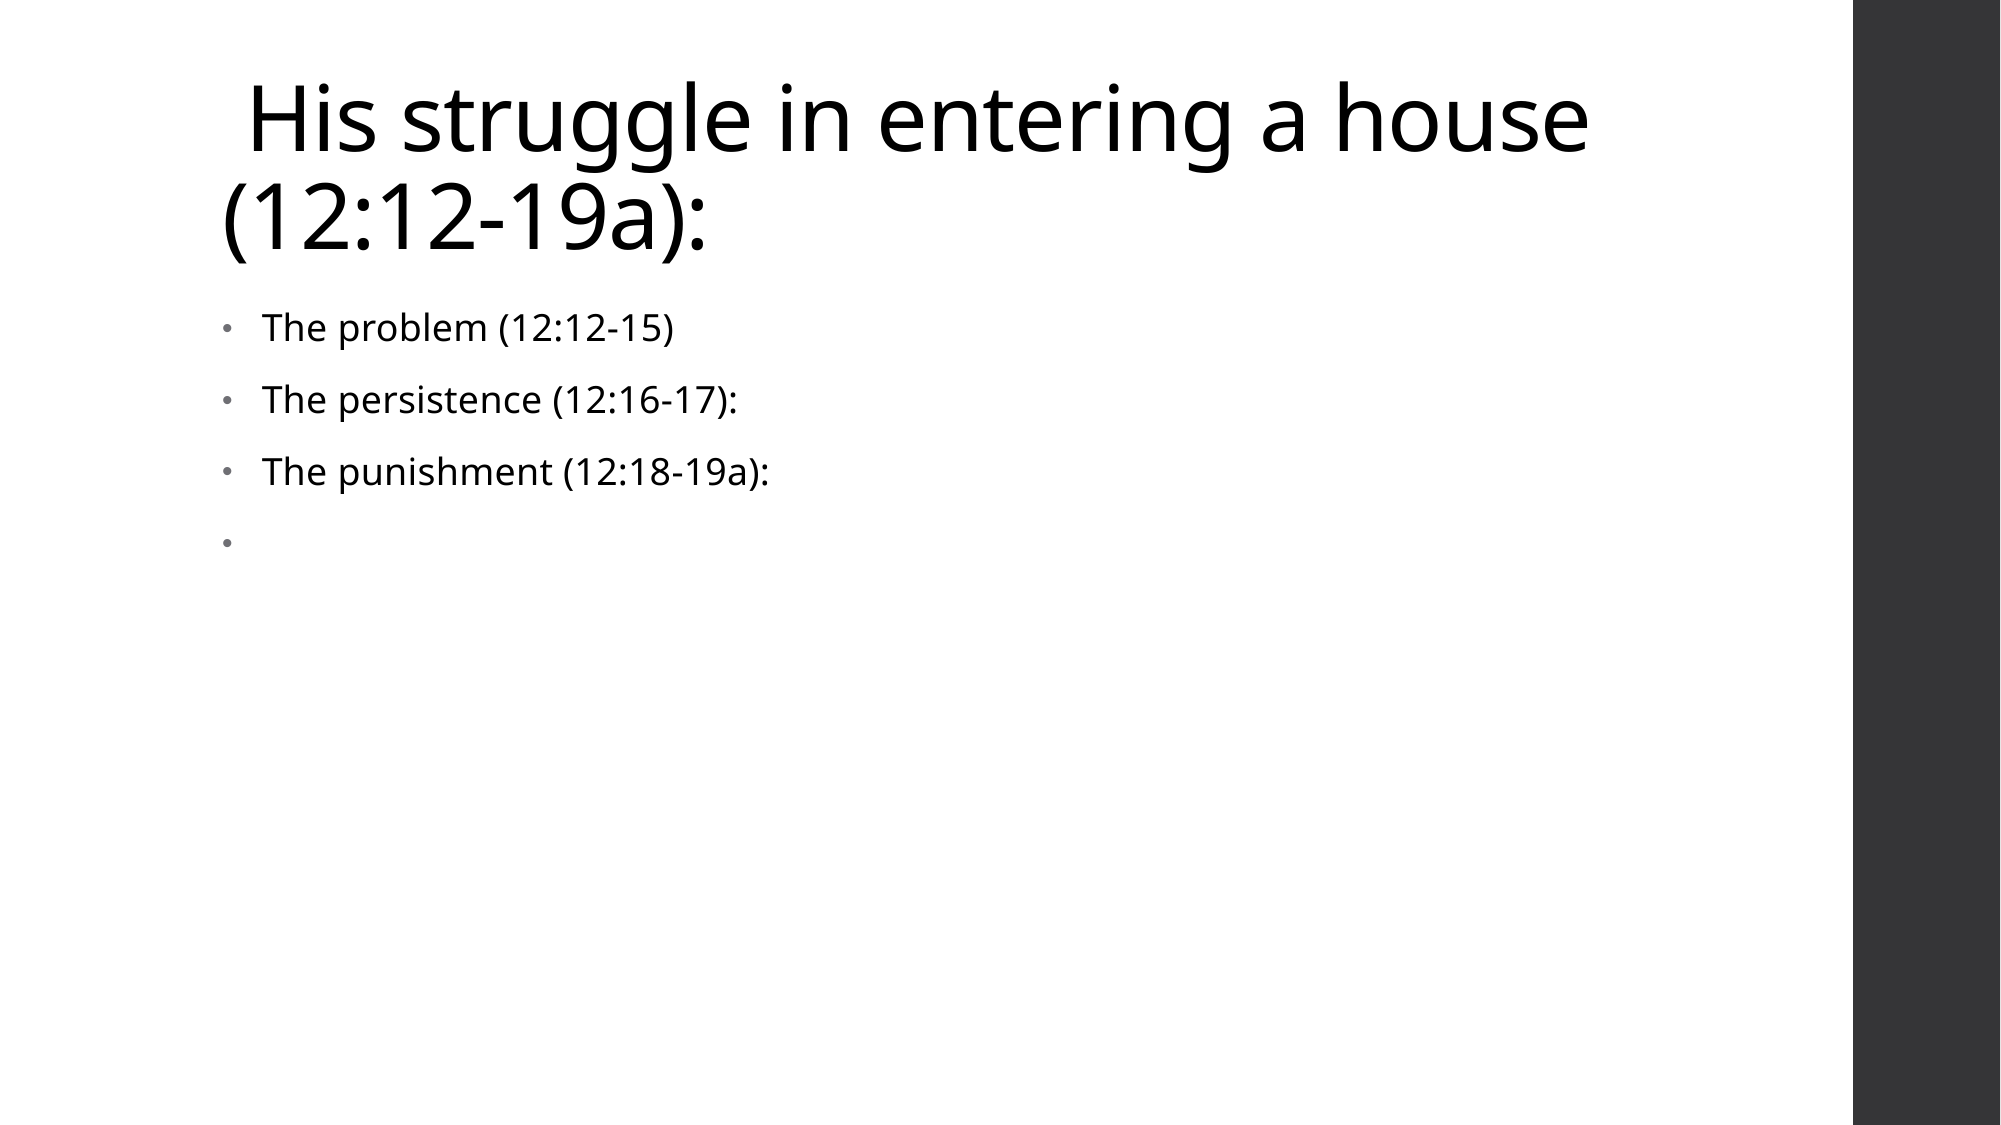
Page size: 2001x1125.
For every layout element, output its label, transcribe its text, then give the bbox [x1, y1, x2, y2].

list The problem (12:12-15) The persistence (12:16-17): The punishment (12:18-19a): [206, 299, 1617, 1014]
title His struggle in entering a house (12:12-19a): [206, 60, 1797, 278]
